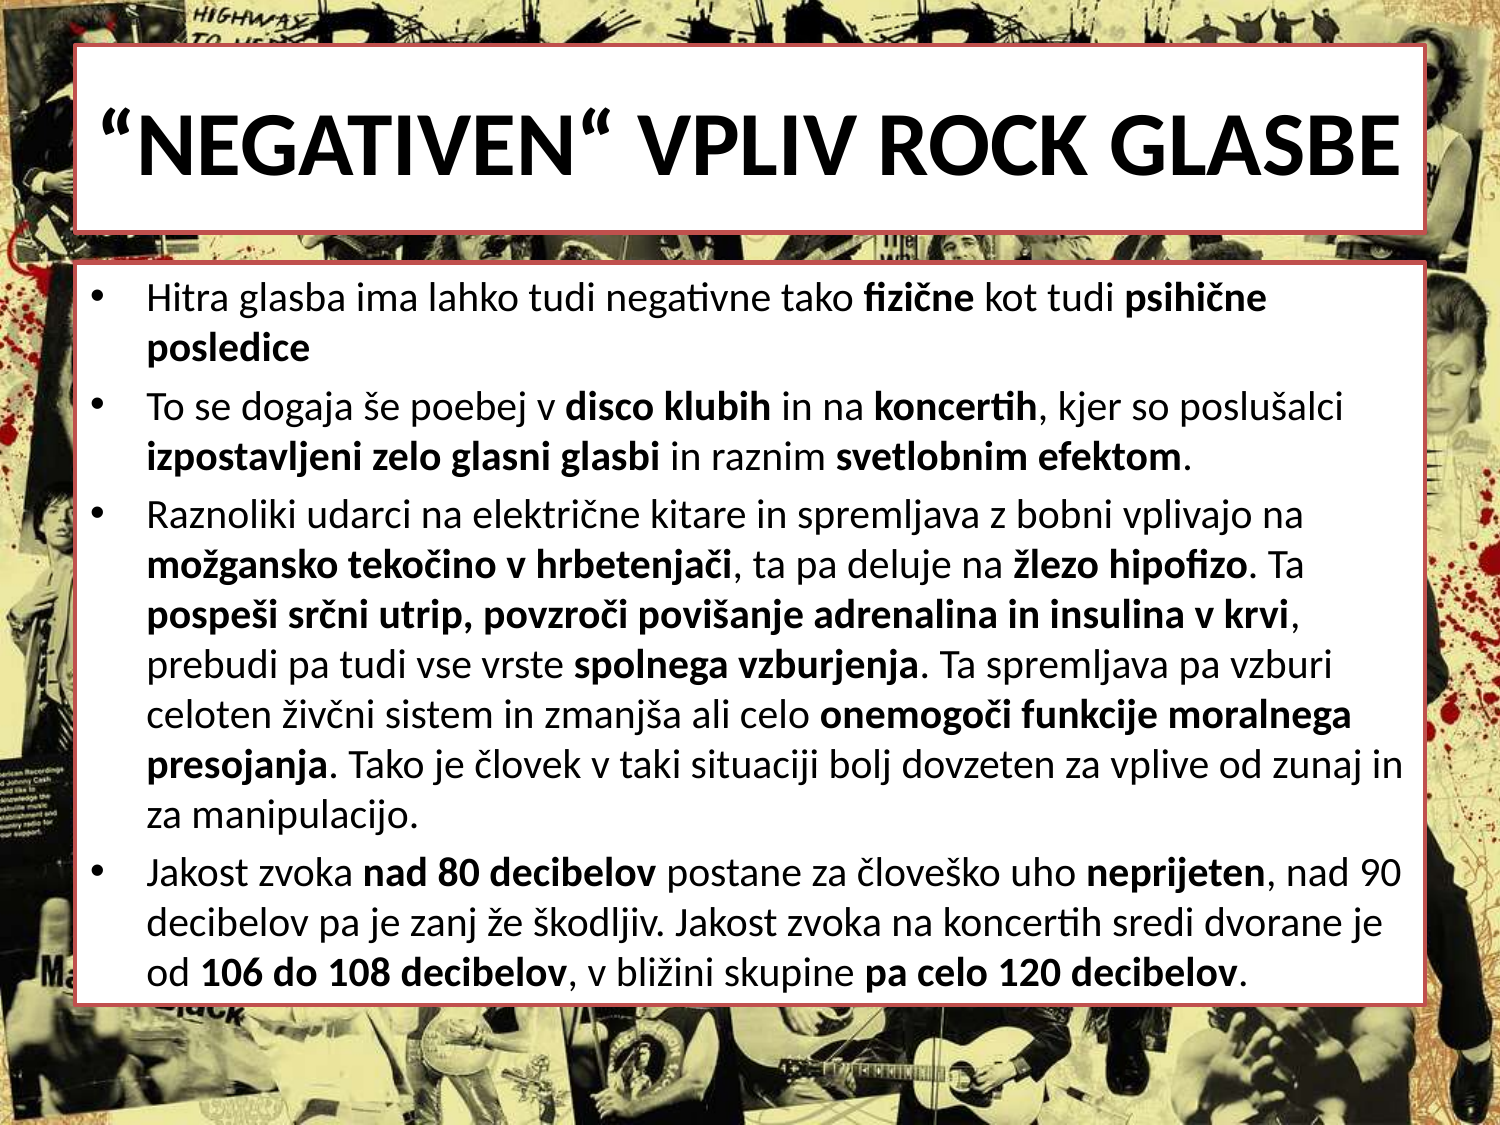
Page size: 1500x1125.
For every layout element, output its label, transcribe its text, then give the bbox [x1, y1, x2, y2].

title “NEGATIVEN“ VPLIV ROCK GLASBE [75, 45, 1425, 233]
list Hitra glasba ima lahko tudi negativne tako fizične kot tudi psihične posledice To se dogaja še poebej v disco klubih in na koncertih, kjer so poslušalci izpostavljeni zelo glasni glasbi in raznim svetlobnim efektom. Raznoliki udarci na električne kitare in spremljava z bobni vplivajo na možgansko tekočino v hrbetenjači, ta pa deluje na žlezo hipofizo. Ta pospeši srčni utrip, povzroči povišanje adrenalina in insulina v krvi, prebudi pa tudi vse vrste spolnega vzburjenja. Ta spremljava pa vzburi celoten živčni sistem in zmanjša ali celo onemogoči funkcije moralnega presojanja. Tako je človek v taki situaciji bolj dovzeten za vplive od zunaj in za manipulacijo. Jakost zvoka nad 80 decibelov postane za človeško uho neprijeten, nad 90 decibelov pa je zanj že škodljiv. Jakost zvoka na koncertih sredi dvorane je od 106 do 108 decibelov, v bližini skupine pa celo 120 decibelov. [75, 262, 1425, 1005]
picture [0, 0, 1500, 1125]
